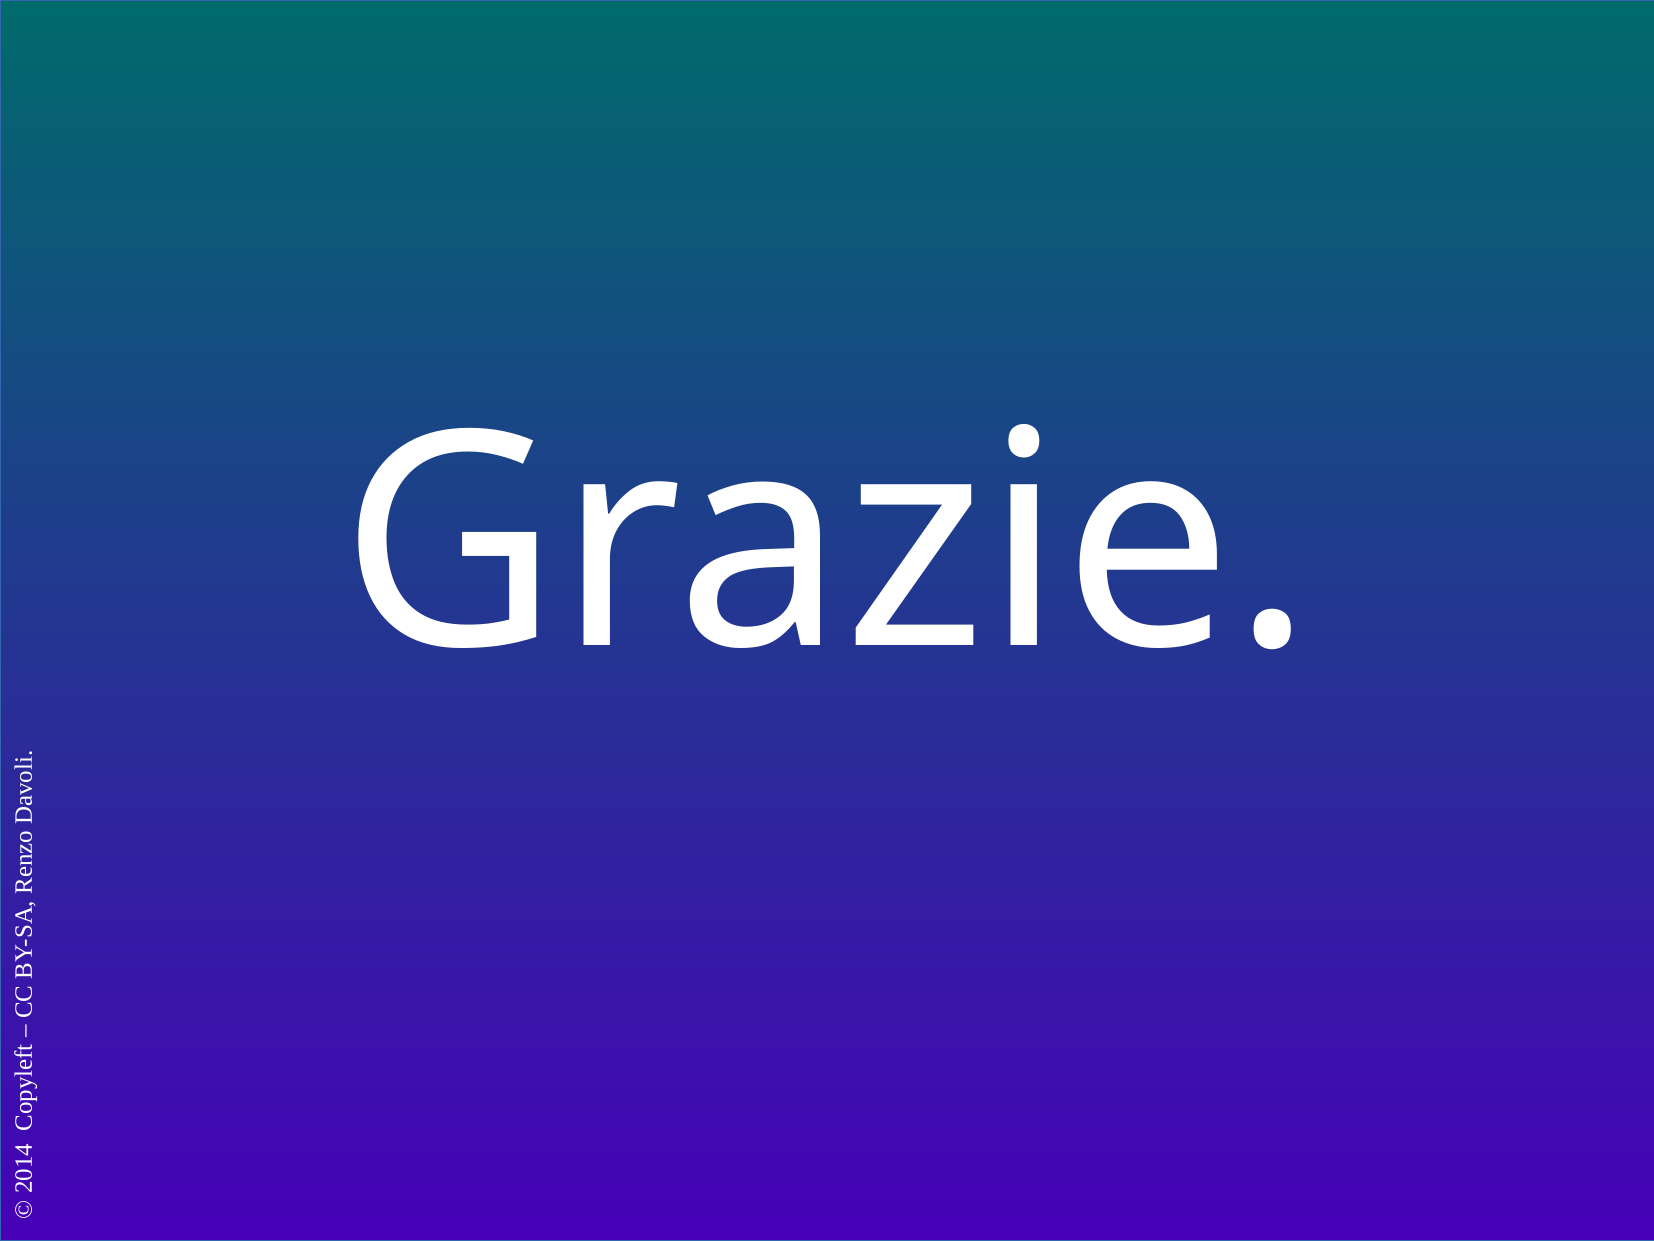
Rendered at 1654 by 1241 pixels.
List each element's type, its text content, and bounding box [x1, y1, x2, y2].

subtitle Grazie. [82, 49, 1571, 1010]
